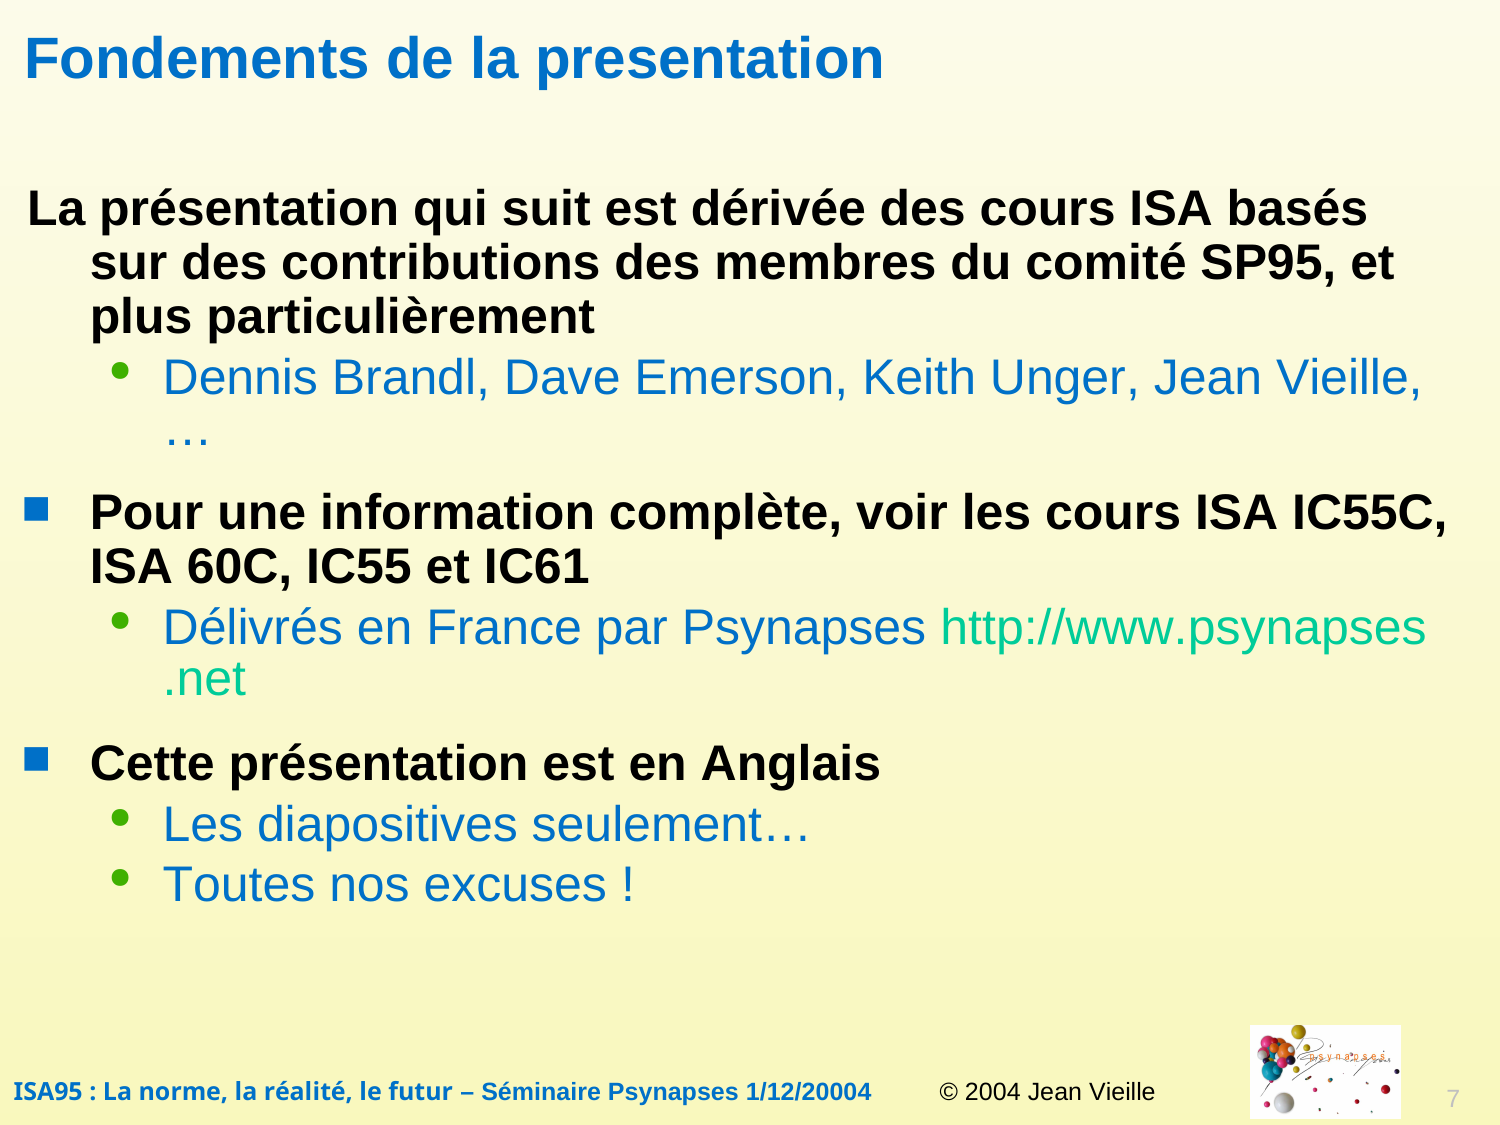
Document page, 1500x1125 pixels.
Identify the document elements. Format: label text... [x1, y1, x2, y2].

title Fondements de la presentation [9, 12, 1476, 151]
list La présentation qui suit est dérivée des cours ISA basés sur des contributions des membres du comité SP95, et plus particulièrement Dennis Brandl, Dave Emerson, Keith Unger, Jean Vieille, … Pour une information complète, voir les cours ISA IC55C, ISA 60C, IC55 et IC61 Délivrés en France par Psynapses http://www.psynapses.net Cette présentation est en Anglais Les diapositives seulement… Toutes nos excuses ! [12, 174, 1476, 1026]
picture [1250, 1026, 1401, 1119]
